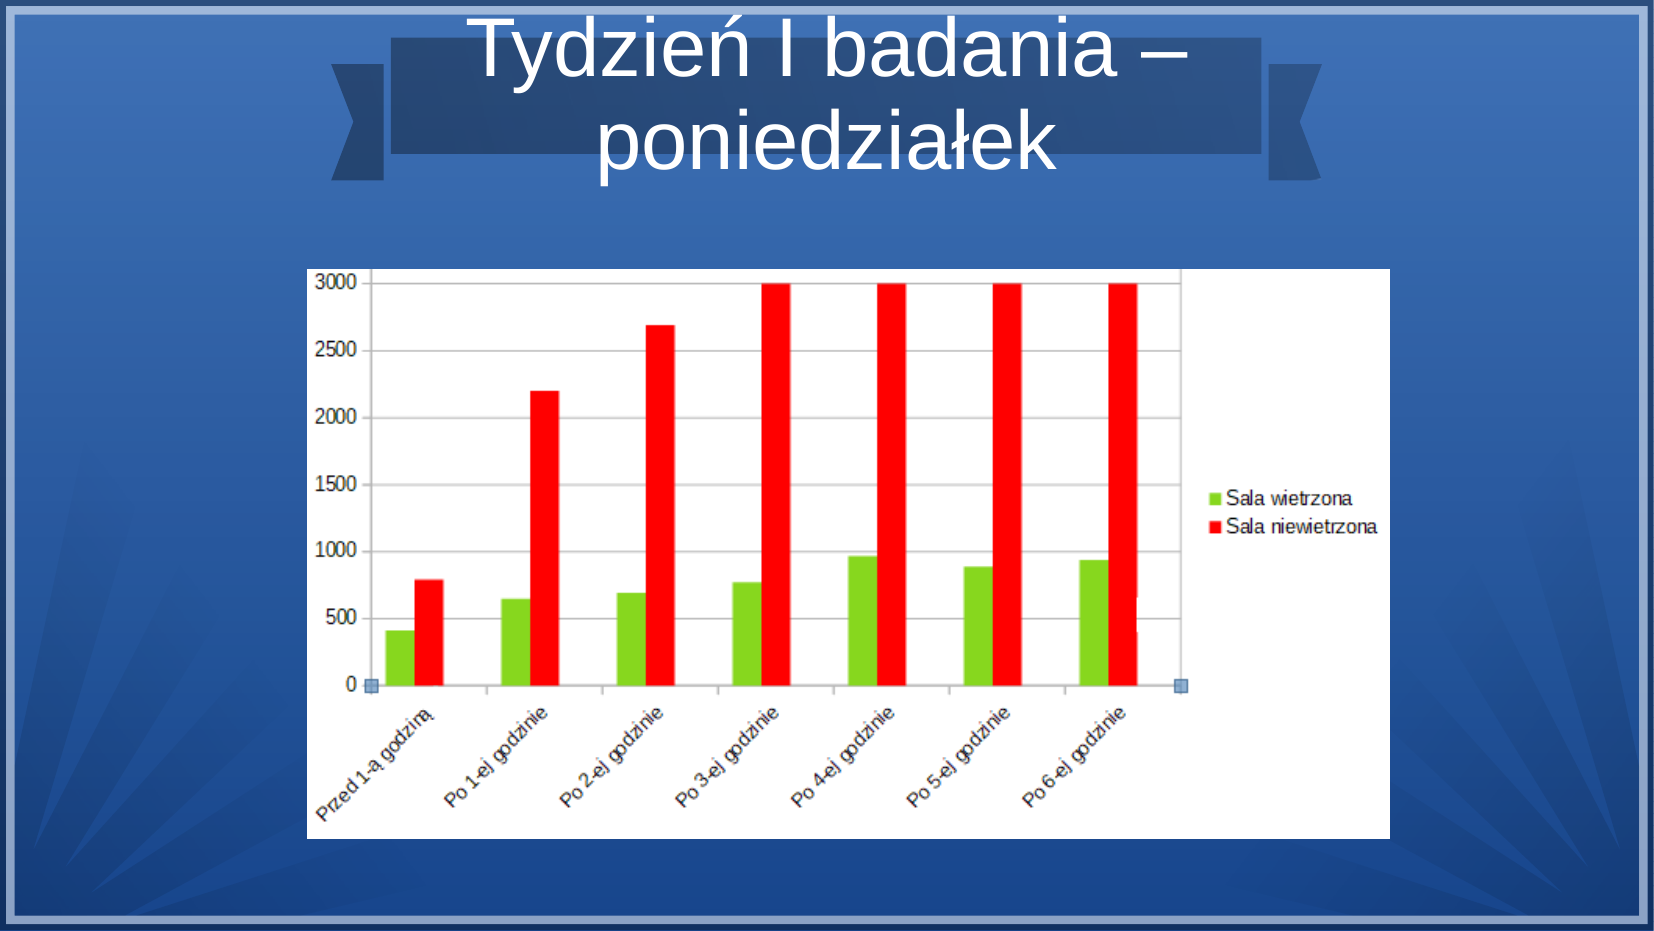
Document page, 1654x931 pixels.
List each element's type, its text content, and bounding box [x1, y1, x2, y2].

picture [307, 269, 1390, 839]
title Tydzień I badania – poniedziałek [389, 1, 1264, 188]
